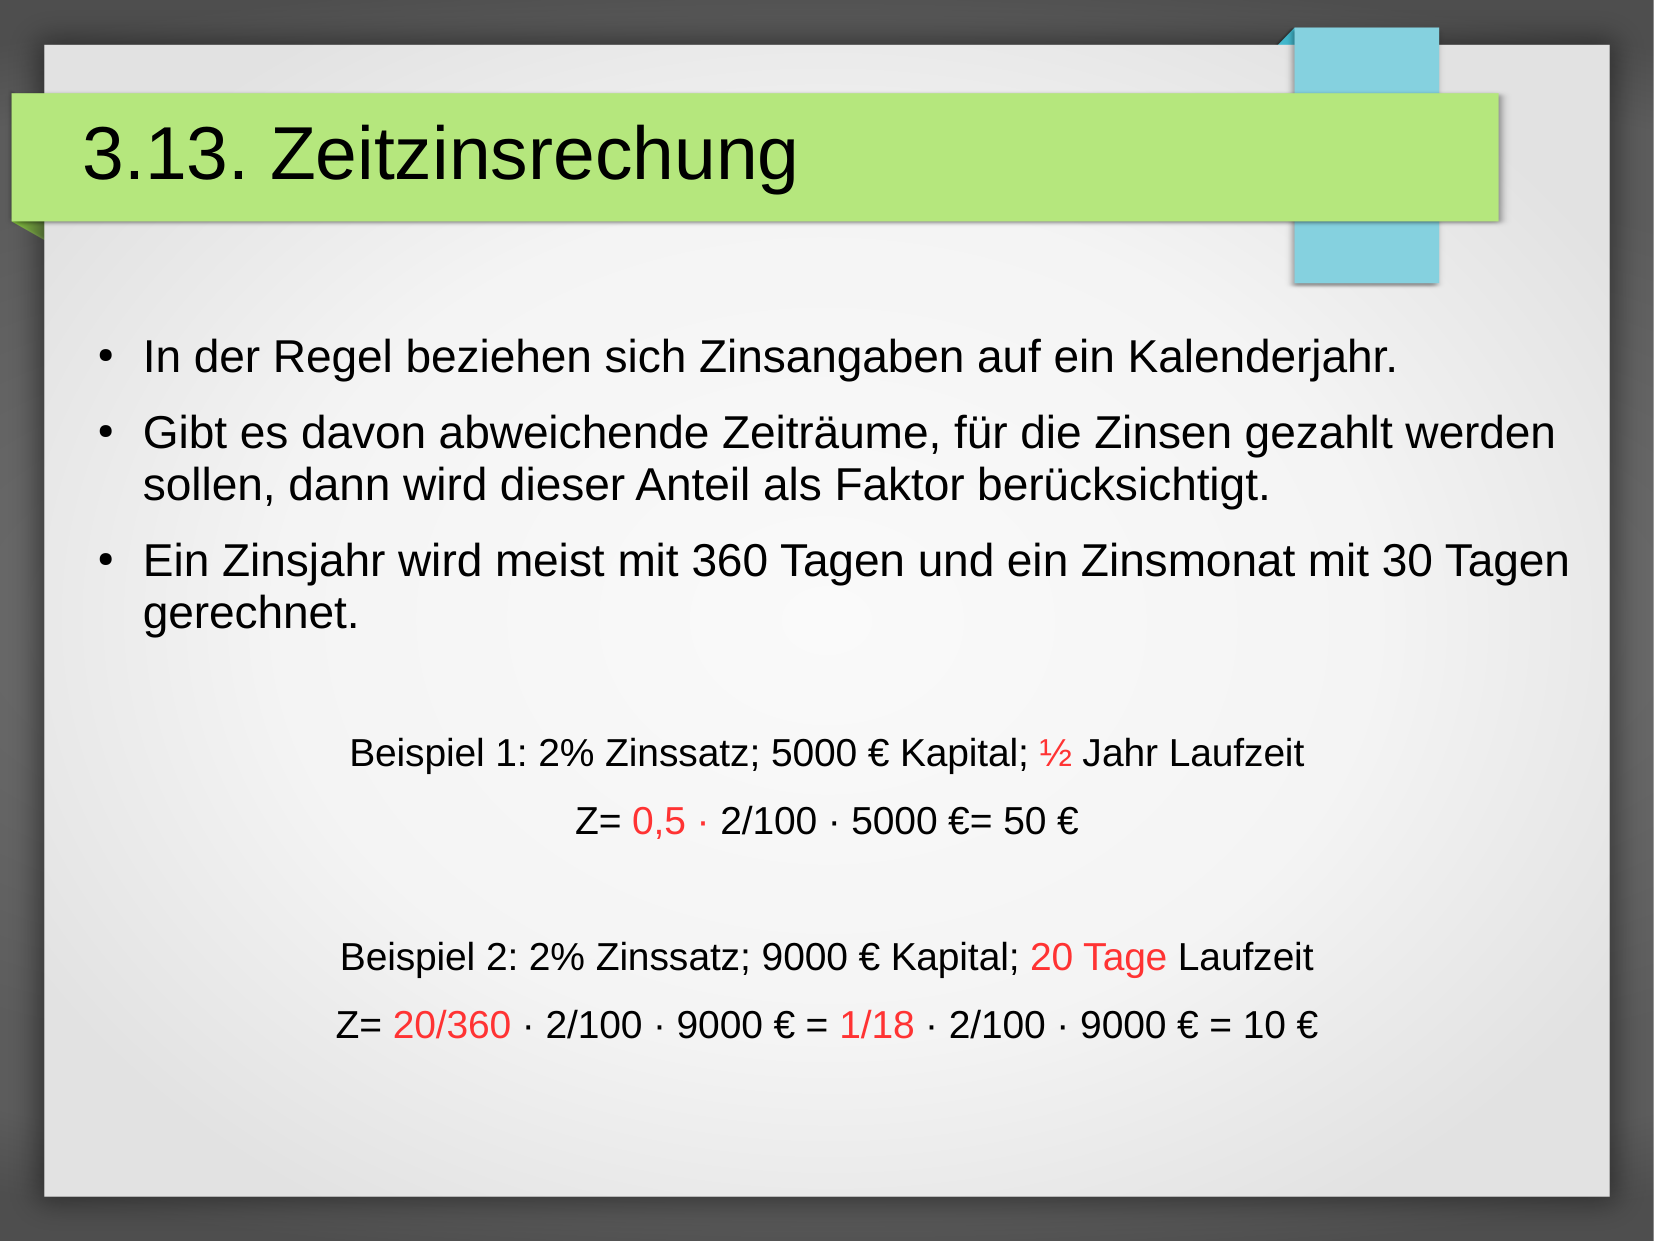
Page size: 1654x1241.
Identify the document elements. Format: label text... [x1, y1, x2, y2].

title 3.13. Zeitzinsrechung [82, 69, 1501, 238]
list In der Regel beziehen sich Zinsangaben auf ein Kalenderjahr. Gibt es davon abweichende Zeiträume, für die Zinsen gezahlt werden sollen, dann wird dieser Anteil als Faktor berücksichtigt. Ein Zinsjahr wird meist mit 360 Tagen und ein Zinsmonat mit 30 Tagen gerechnet. Beispiel 1: 2% Zinssatz; 5000 € Kapital; ½ Jahr Laufzeit Z= 0,5 · 2/100 · 5000 €= 50 € Beispiel 2: 2% Zinssatz; 9000 € Kapital; 20 Tage Laufzeit Z= 20/360 · 2/100 · 9000 € = 1/18 · 2/100 · 9000 € = 10 € [82, 330, 1571, 1050]
picture [0, 0, 1654, 1241]
